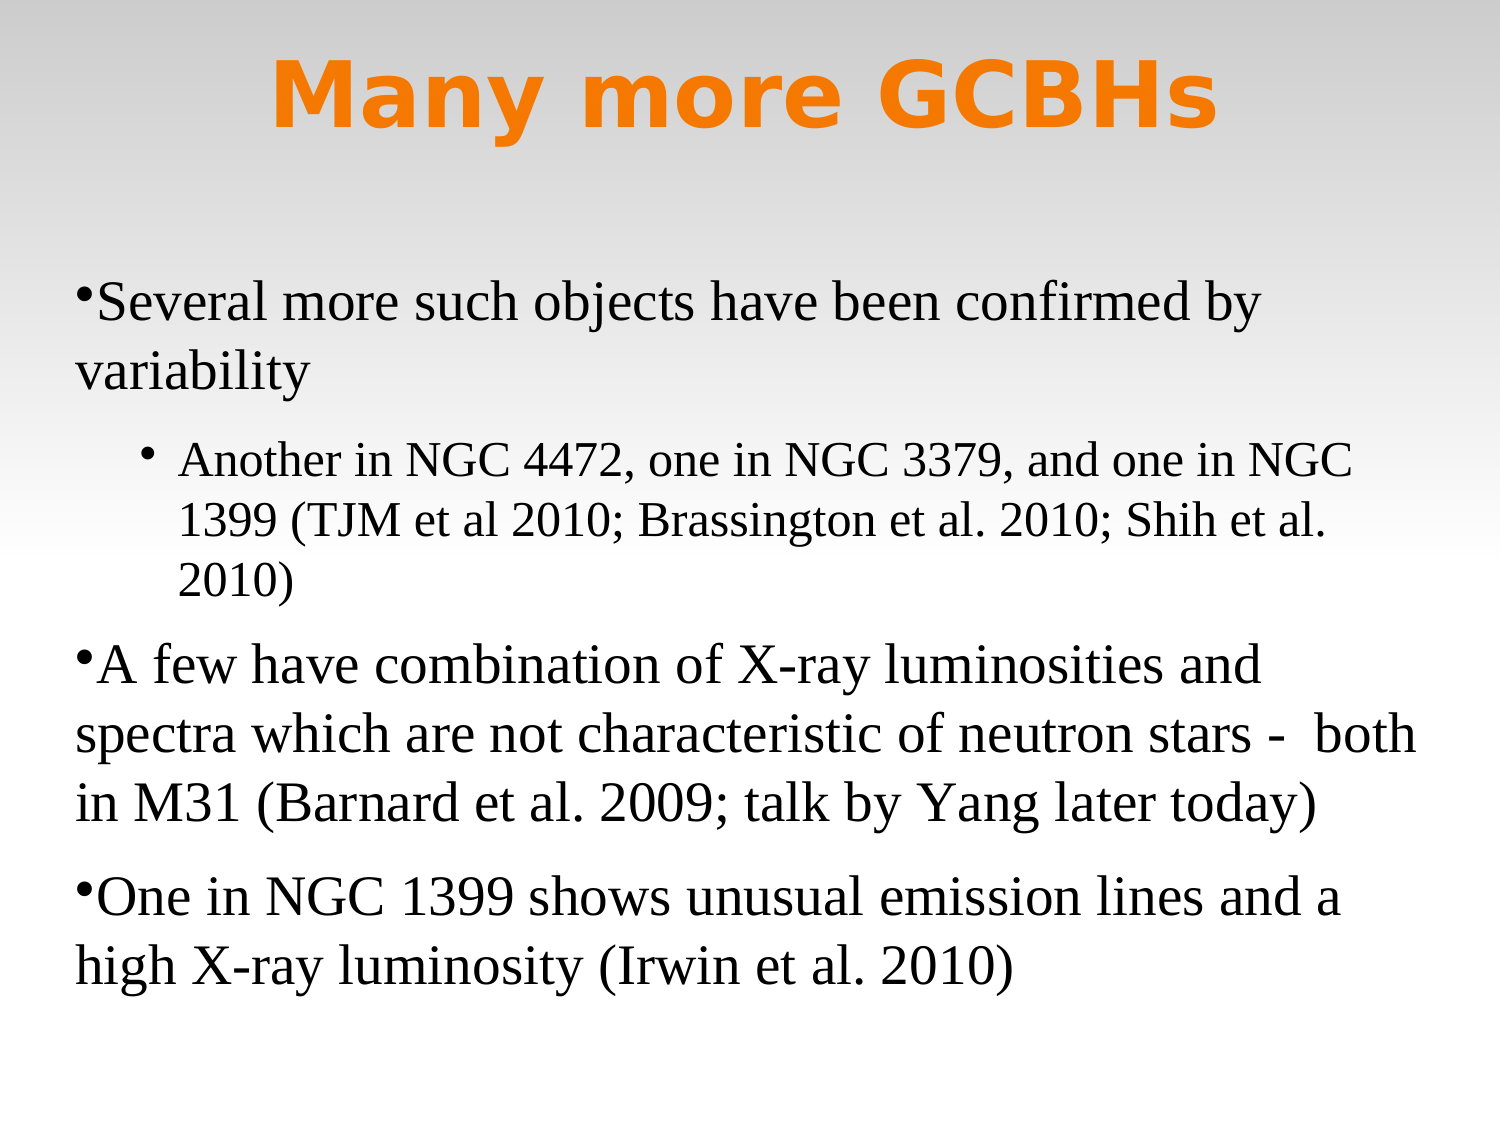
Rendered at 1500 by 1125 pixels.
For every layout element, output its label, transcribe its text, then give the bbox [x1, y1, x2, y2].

title Many more GCBHs [69, 0, 1420, 188]
list Several more such objects have been confirmed by variability Another in NGC 4472, one in NGC 3379, and one in NGC 1399 (TJM et al 2010; Brassington et al. 2010; Shih et al. 2010) A few have combination of X-ray luminosities and spectra which are not characteristic of neutron stars - both in M31 (Barnard et al. 2009; talk by Yang later today) One in NGC 1399 shows unusual emission lines and a high X-ray luminosity (Irwin et al. 2010) [75, 263, 1426, 1006]
